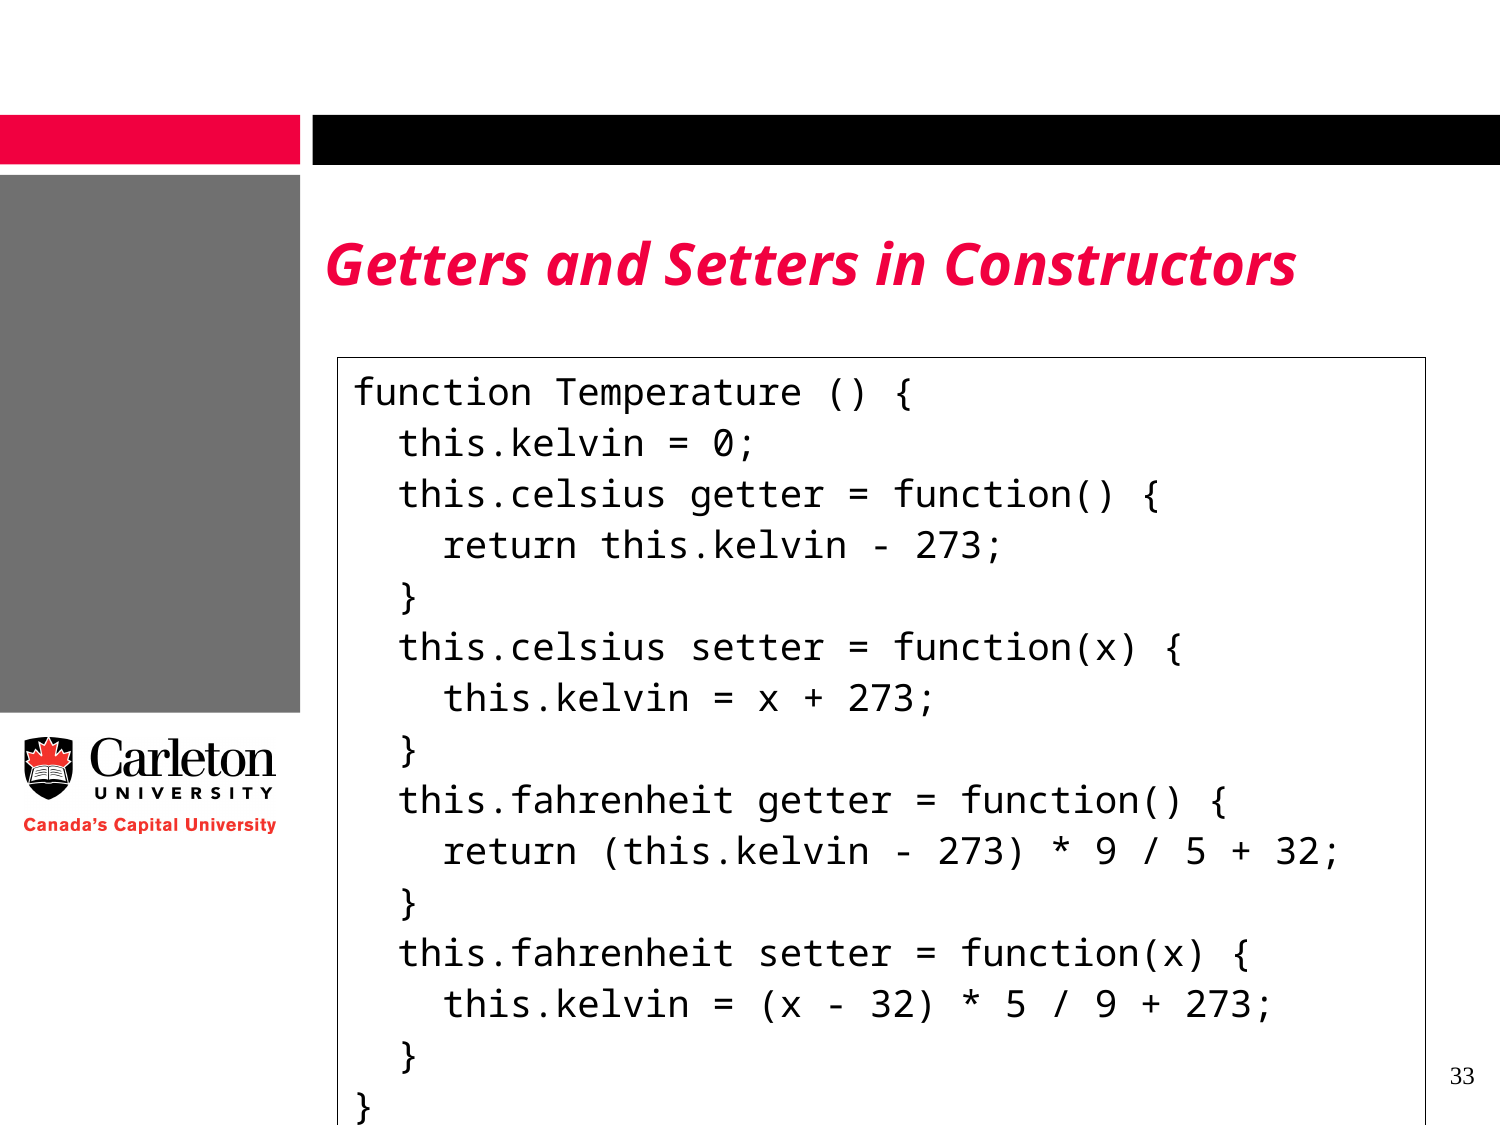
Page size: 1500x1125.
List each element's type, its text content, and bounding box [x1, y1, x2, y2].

title Getters and Setters in Constructors [324, 187, 1450, 338]
text_box function Temperature () { this.kelvin = 0; this.celsius getter = function() { return this.kelvin - 273; } this.celsius setter = function(x) { this.kelvin = x + 273; } this.fahrenheit getter = function() { return (this.kelvin - 273) * 9 / 5 + 32; } this.fahrenheit setter = function(x) { this.kelvin = (x - 32) * 5 / 9 + 273; } } [337, 357, 1426, 1052]
picture [24, 737, 276, 834]
